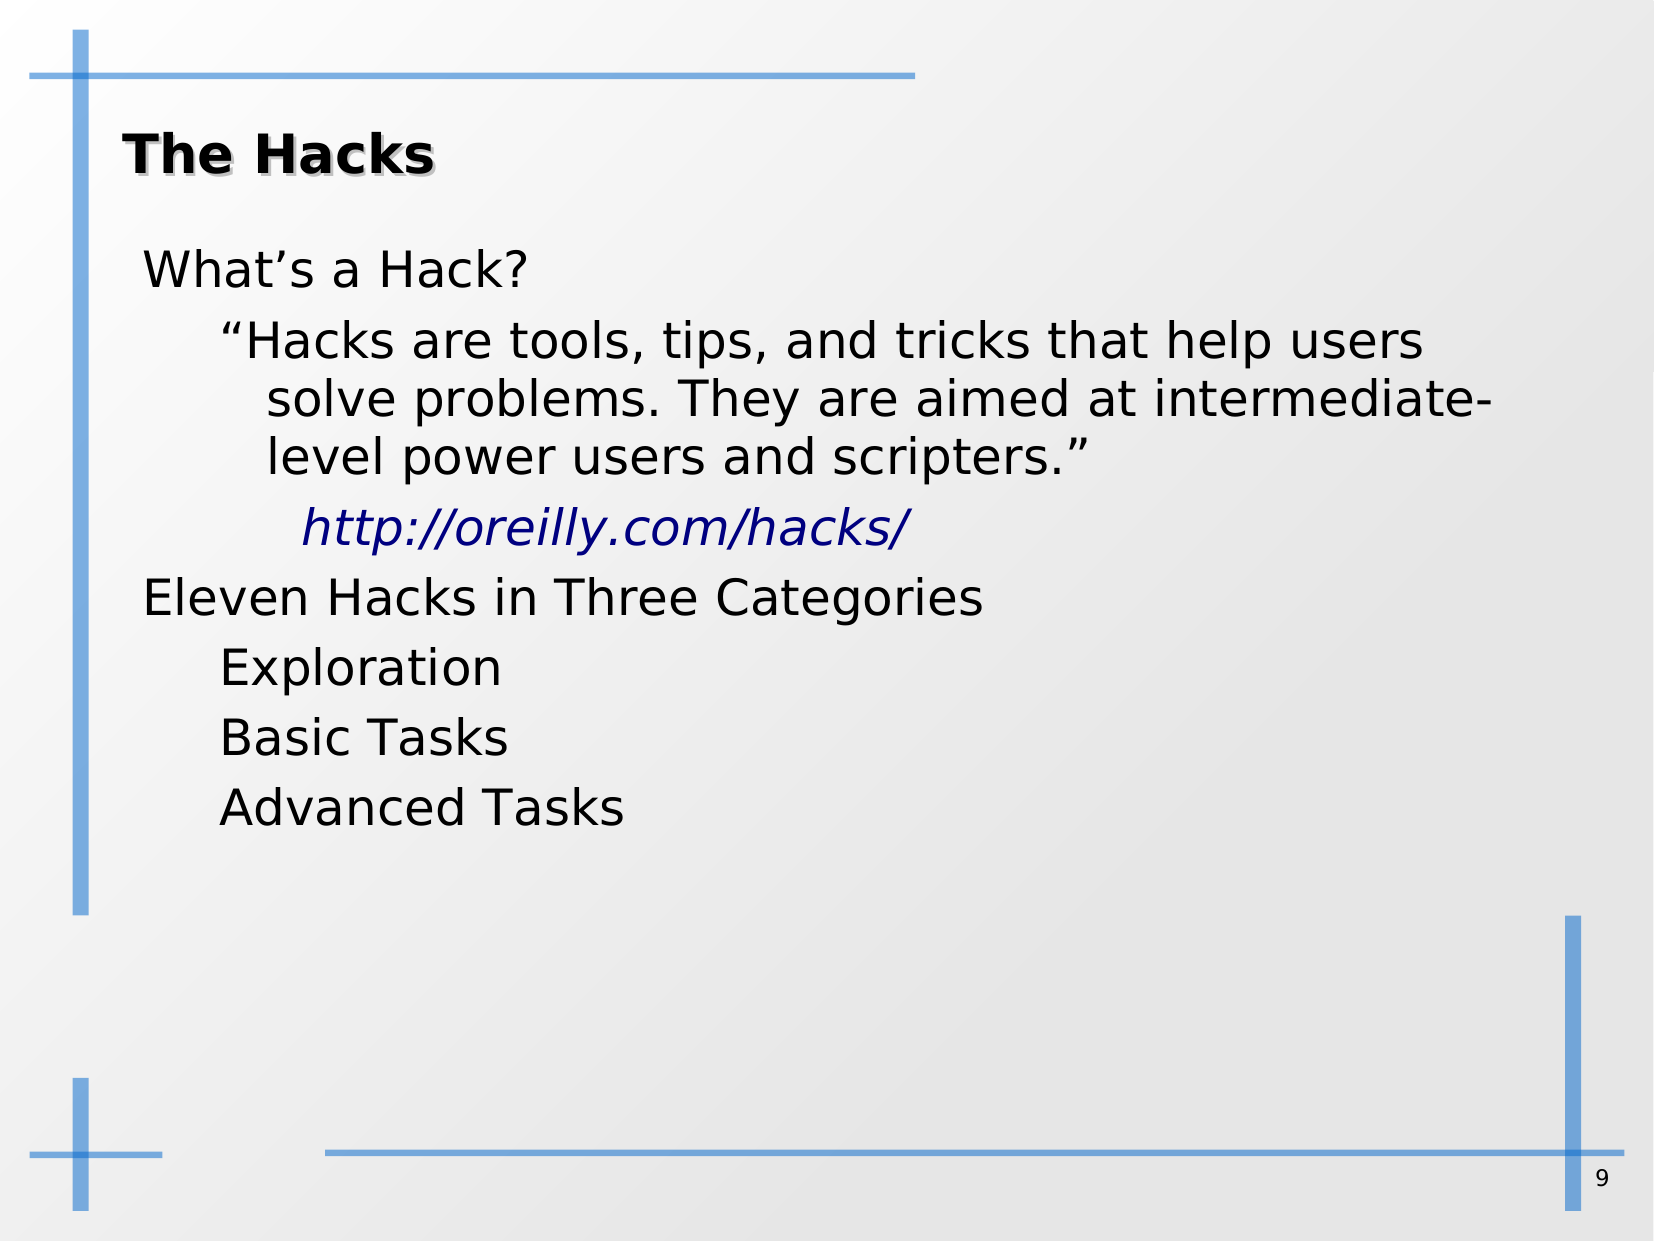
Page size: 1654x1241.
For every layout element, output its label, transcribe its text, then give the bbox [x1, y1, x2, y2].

title The Hacks [122, 91, 1524, 219]
list What’s a Hack? “Hacks are tools, tips, and tricks that help users solve problems. They are aimed at intermediate-level power users and scripters.” http://oreilly.com/hacks/ Eleven Hacks in Three Categories Exploration Basic Tasks Advanced Tasks [124, 241, 1526, 1133]
